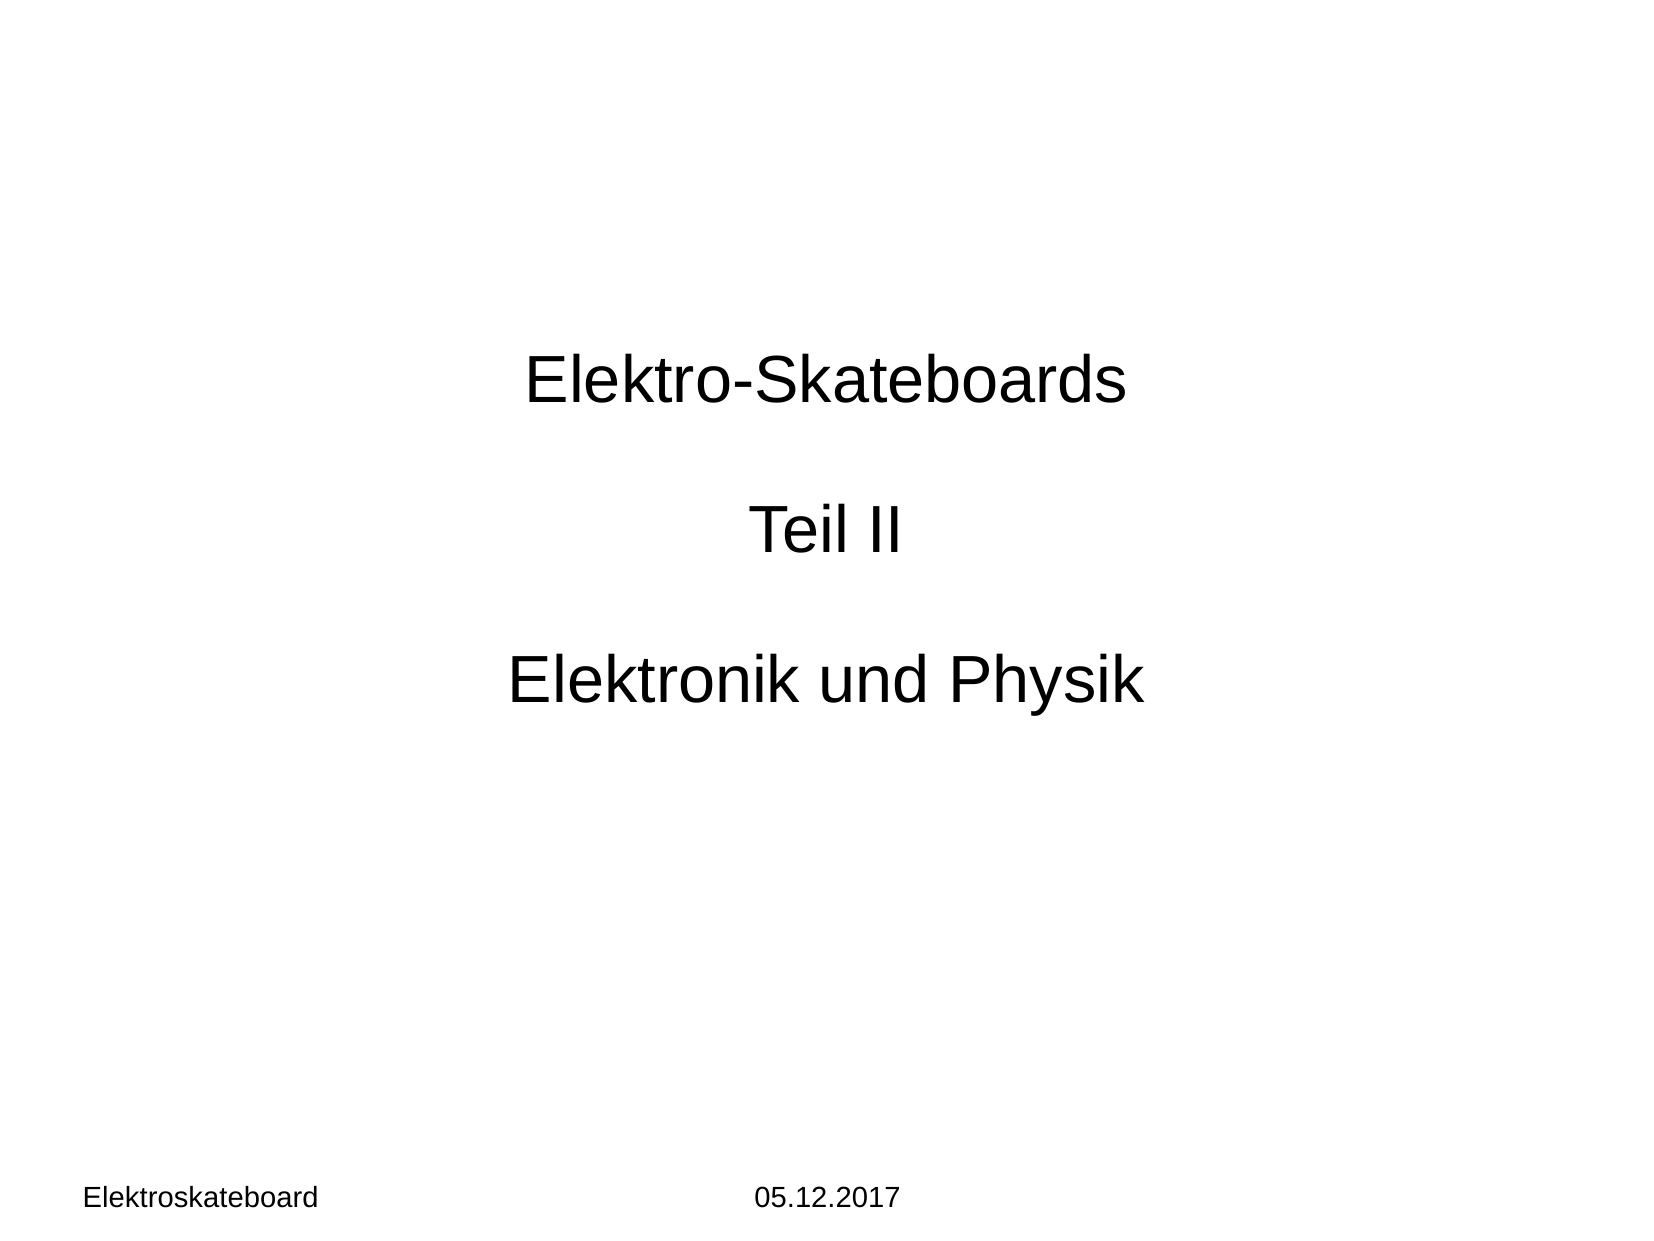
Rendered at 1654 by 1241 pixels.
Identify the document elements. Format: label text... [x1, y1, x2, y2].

subtitle Elektro-Skateboards Teil II Elektronik und Physik [82, 49, 1571, 1010]
